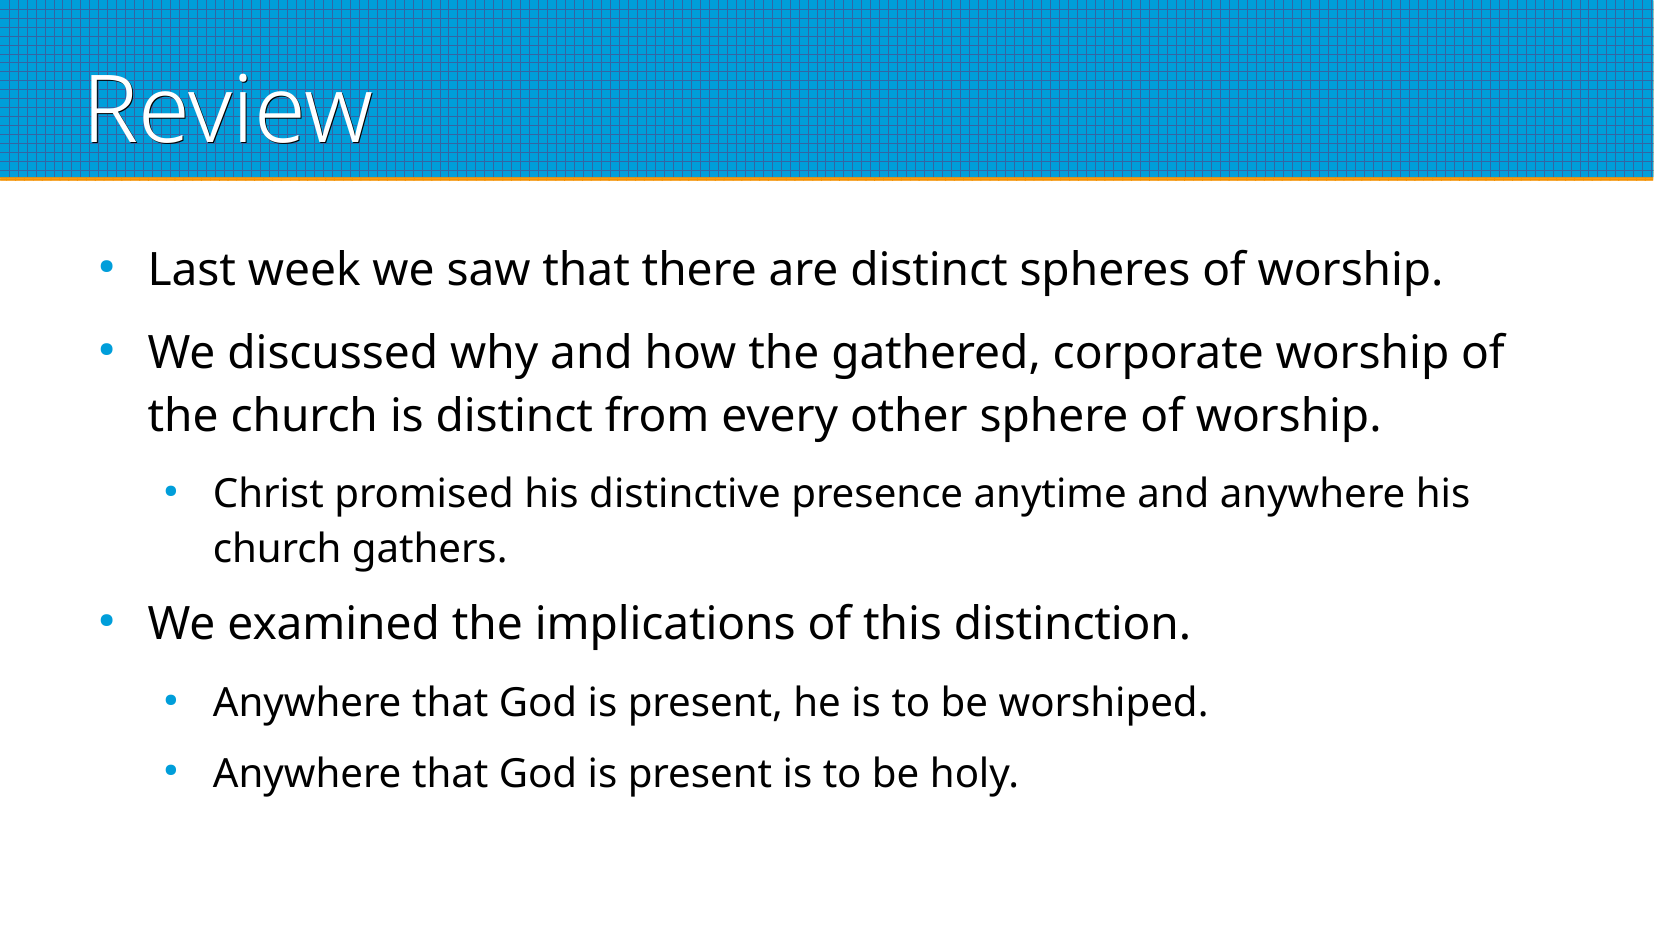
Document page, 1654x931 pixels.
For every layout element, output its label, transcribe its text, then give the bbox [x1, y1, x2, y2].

title Review [82, 14, 1571, 171]
list Last week we saw that there are distinct spheres of worship. We discussed why and how the gathered, corporate worship of the church is distinct from every other sphere of worship. Christ promised his distinctive presence anytime and anywhere his church gathers. We examined the implications of this distinction. Anywhere that God is present, he is to be worshiped. Anywhere that God is present is to be holy. [82, 236, 1563, 811]
